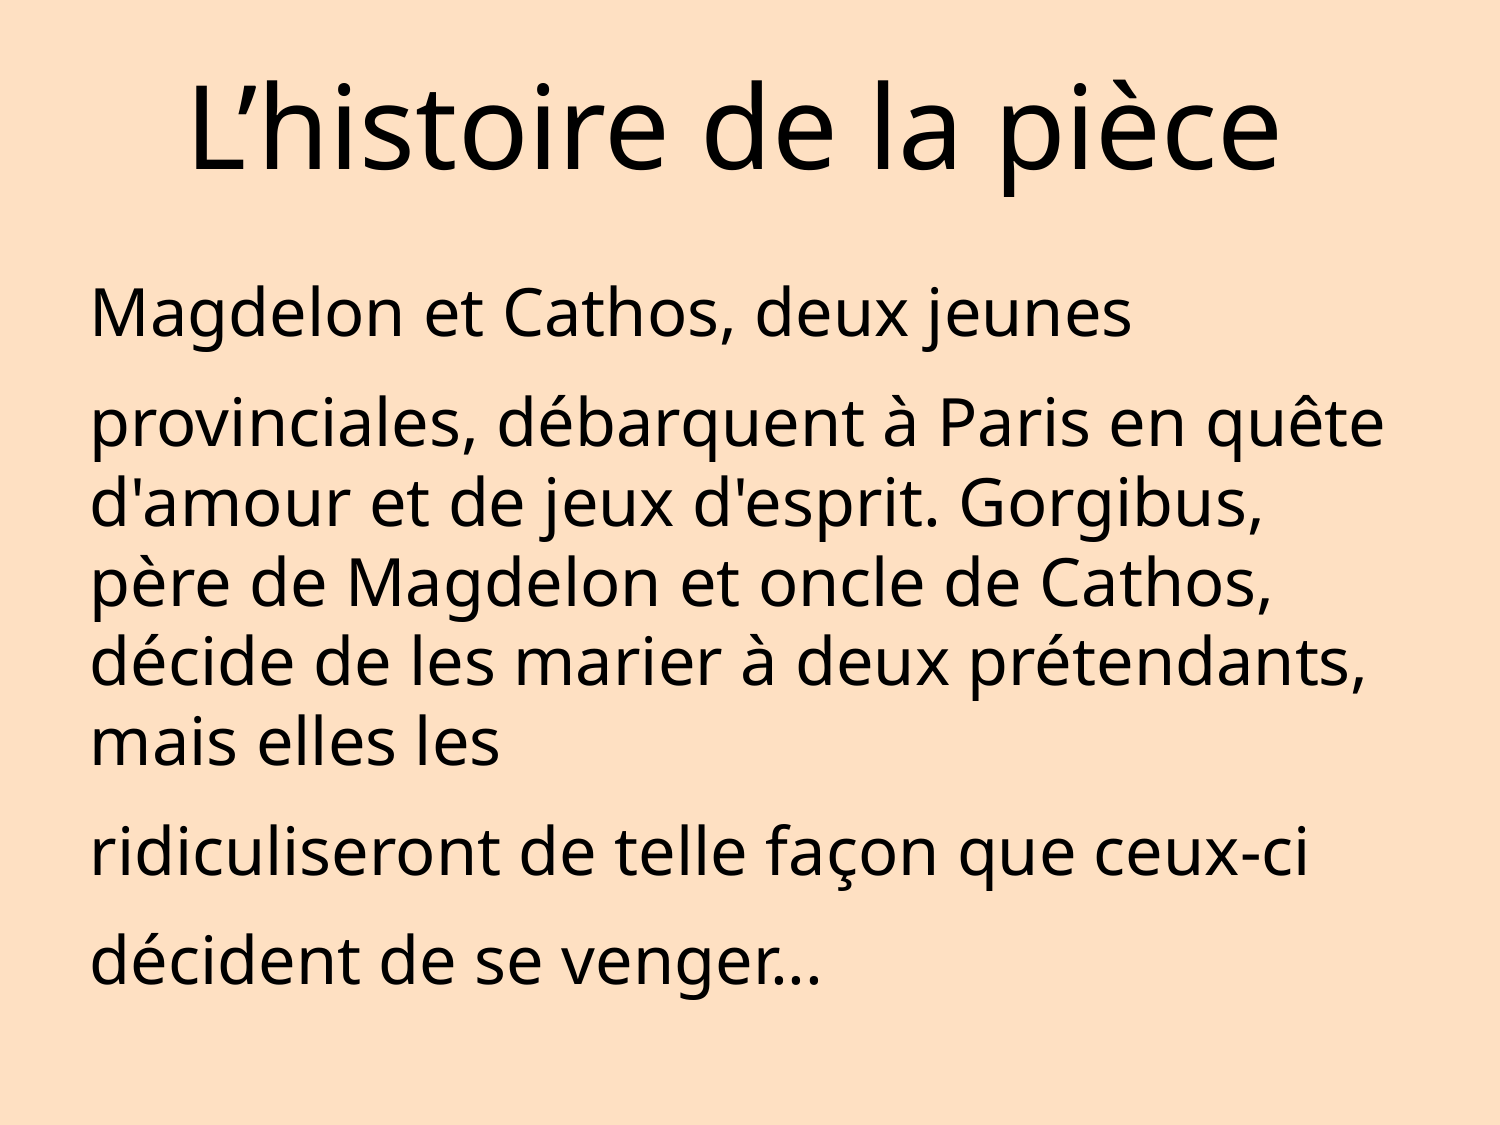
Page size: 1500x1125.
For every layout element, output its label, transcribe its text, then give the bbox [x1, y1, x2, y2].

title L’histoire de la pièce [75, 45, 1425, 233]
list Magdelon et Cathos, deux jeunes provinciales, débarquent à Paris en quête d'amour et de jeux d'esprit. Gorgibus, père de Magdelon et oncle de Cathos, décide de les marier à deux prétendants, mais elles les ridiculiseront de telle façon que ceux-ci décident de se venger... [75, 262, 1425, 1005]
